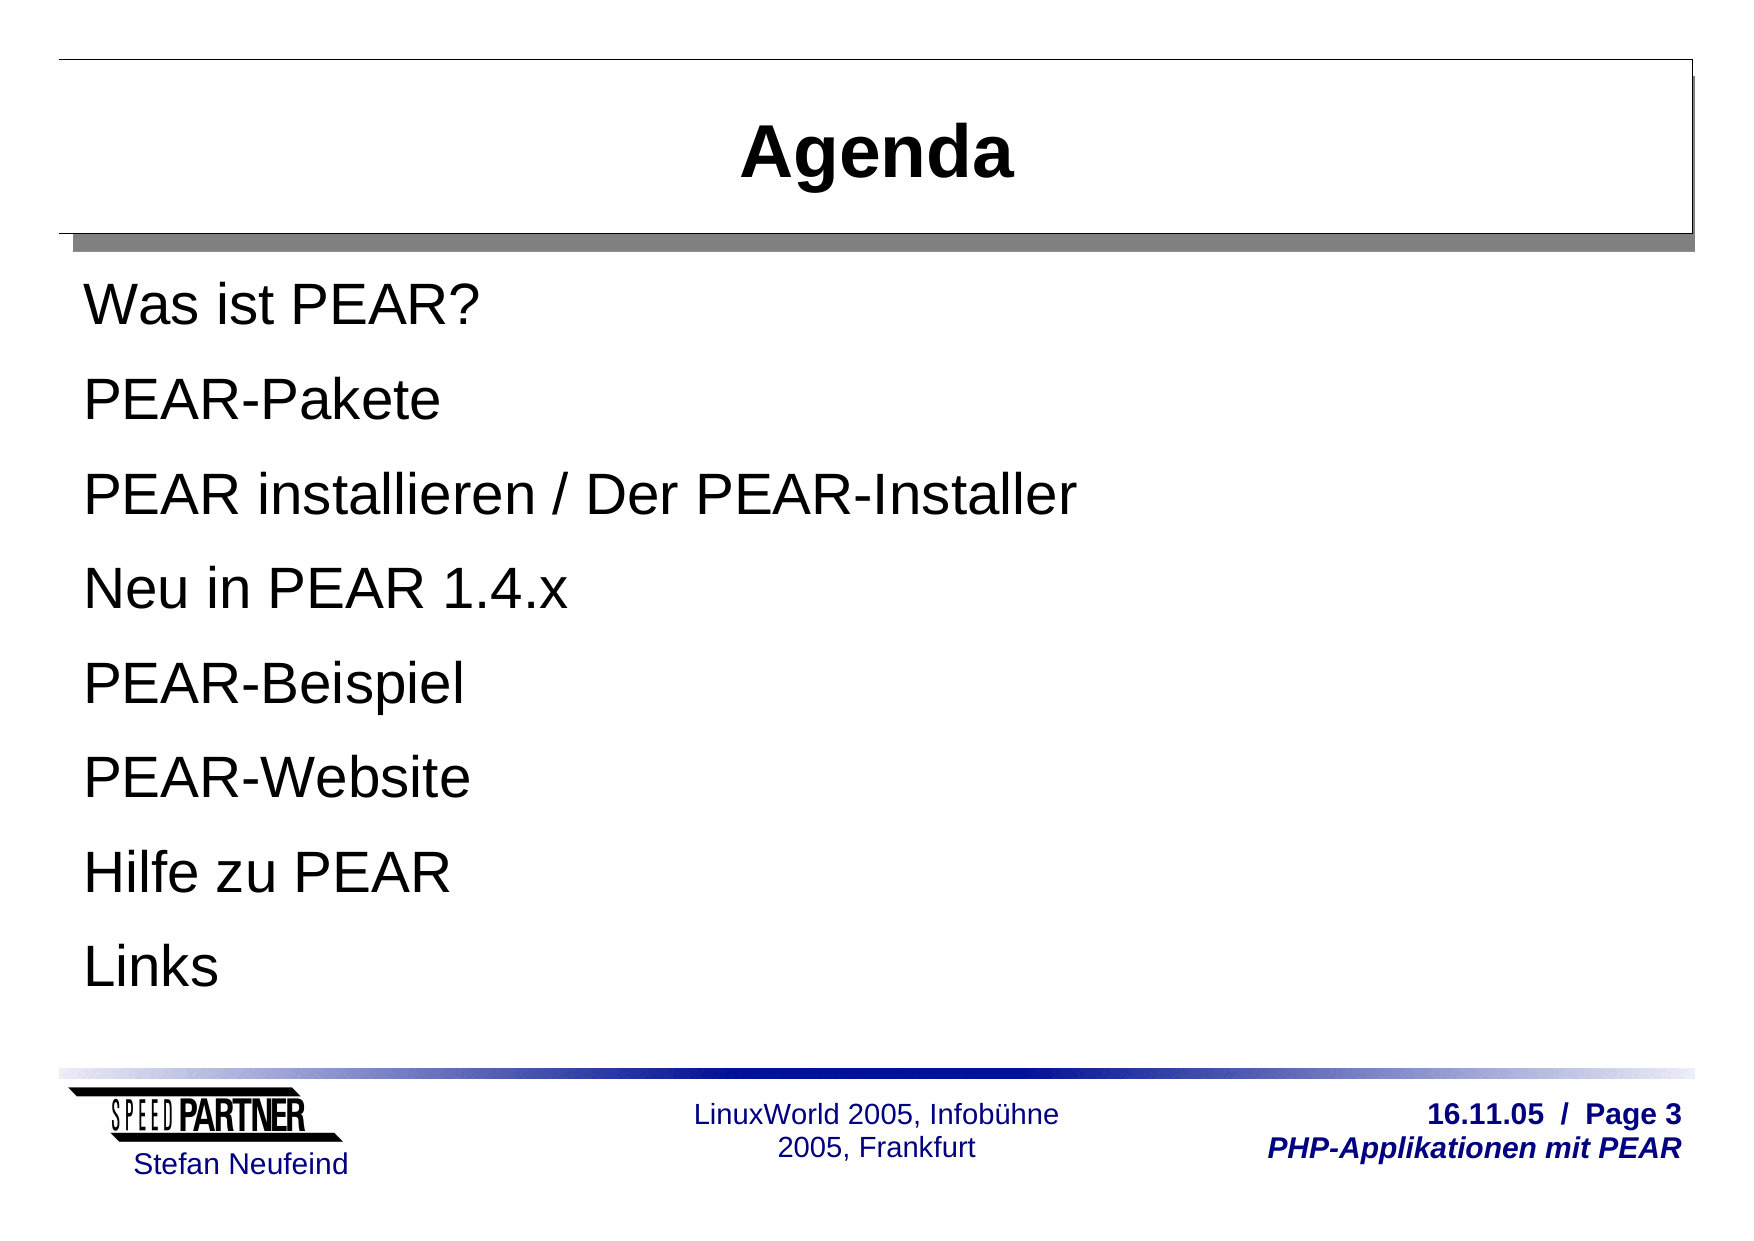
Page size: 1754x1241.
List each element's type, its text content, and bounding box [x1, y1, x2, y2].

list Was ist PEAR? PEAR-Pakete PEAR installieren / Der PEAR-Installer Neu in PEAR 1.4.x PEAR-Beispiel PEAR-Website Hilfe zu PEAR Links [71, 272, 1695, 1055]
title Agenda [59, 59, 1695, 244]
picture [59, 1068, 1695, 1079]
picture [64, 1082, 348, 1146]
